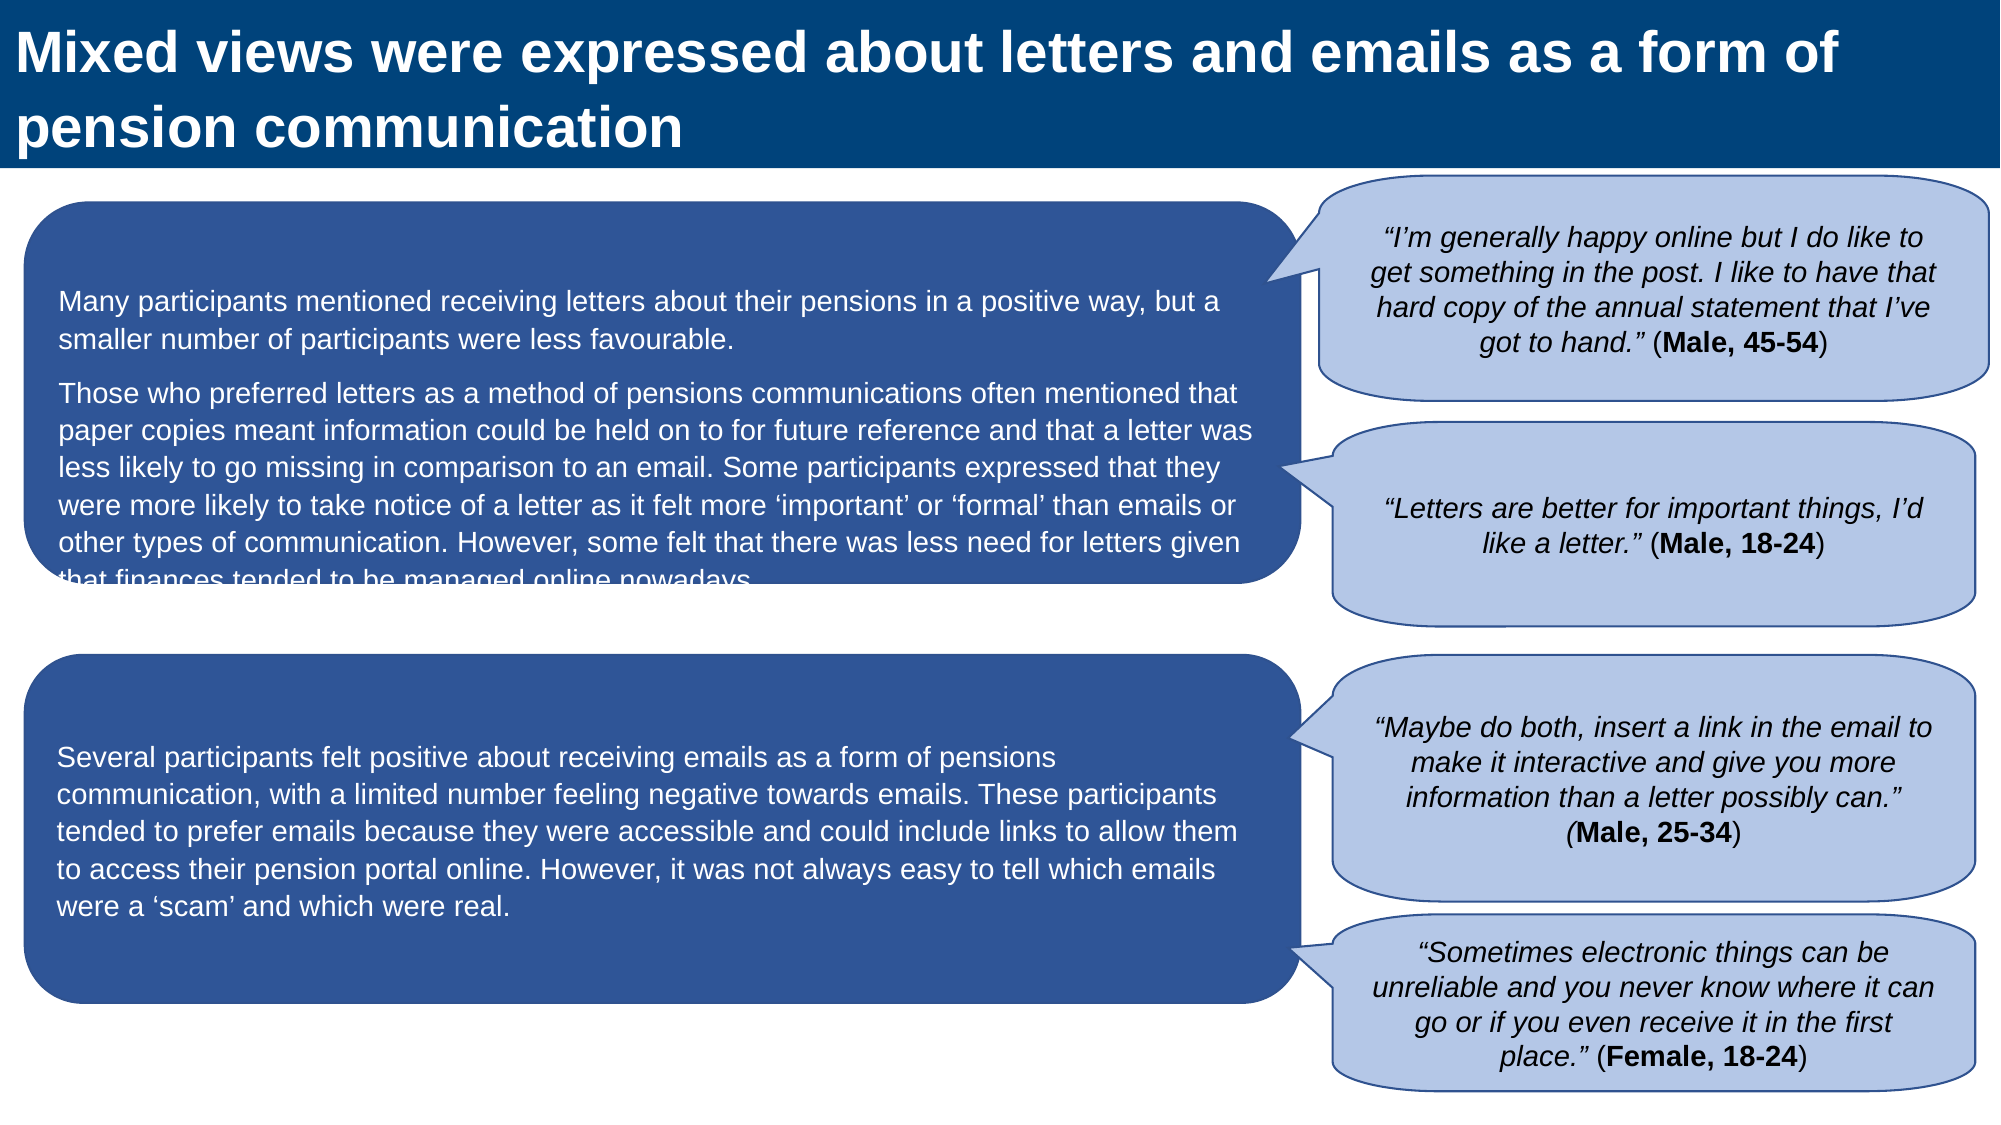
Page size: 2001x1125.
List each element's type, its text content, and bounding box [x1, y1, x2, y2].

text_box “I’m generally happy online but I do like to get something in the post. I like to have that hard copy of the annual statement that I’ve got to hand.” (Male, 45-54) [1263, 175, 1989, 401]
text_box Many participants mentioned receiving letters about their pensions in a positive way, but a smaller number of participants were less favourable. Those who preferred letters as a method of pensions communications often mentioned that paper copies meant information could be held on to for future reference and that a letter was less likely to go missing in comparison to an email. Some participants expressed that they were more likely to take notice of a letter as it felt more ‘important’ or ‘formal’ than emails or other types of communication. However, some felt that there was less need for letters given that finances tended to be managed online nowadays. [24, 202, 1301, 583]
text_box “Sometimes electronic things can be unreliable and you never know where it can go or if you even receive it in the first place.” (Female, 18-24) [1287, 914, 1976, 1092]
text_box “Letters are better for important things, I’d like a letter.” (Male, 18-24) [1278, 421, 1976, 627]
title Mixed views were expressed about letters and emails as a form of pension communication [0, 0, 2000, 169]
text_box “Maybe do both, insert a link in the email to make it interactive and give you more information than a letter possibly can.” (Male, 25-34) [1287, 654, 1976, 902]
text_box Several participants felt positive about receiving emails as a form of pensions communication, with a limited number feeling negative towards emails. These participants tended to prefer emails because they were accessible and could include links to allow them to access their pension portal online. However, it was not always easy to tell which emails were a ‘scam’ and which were real. [24, 654, 1301, 1003]
